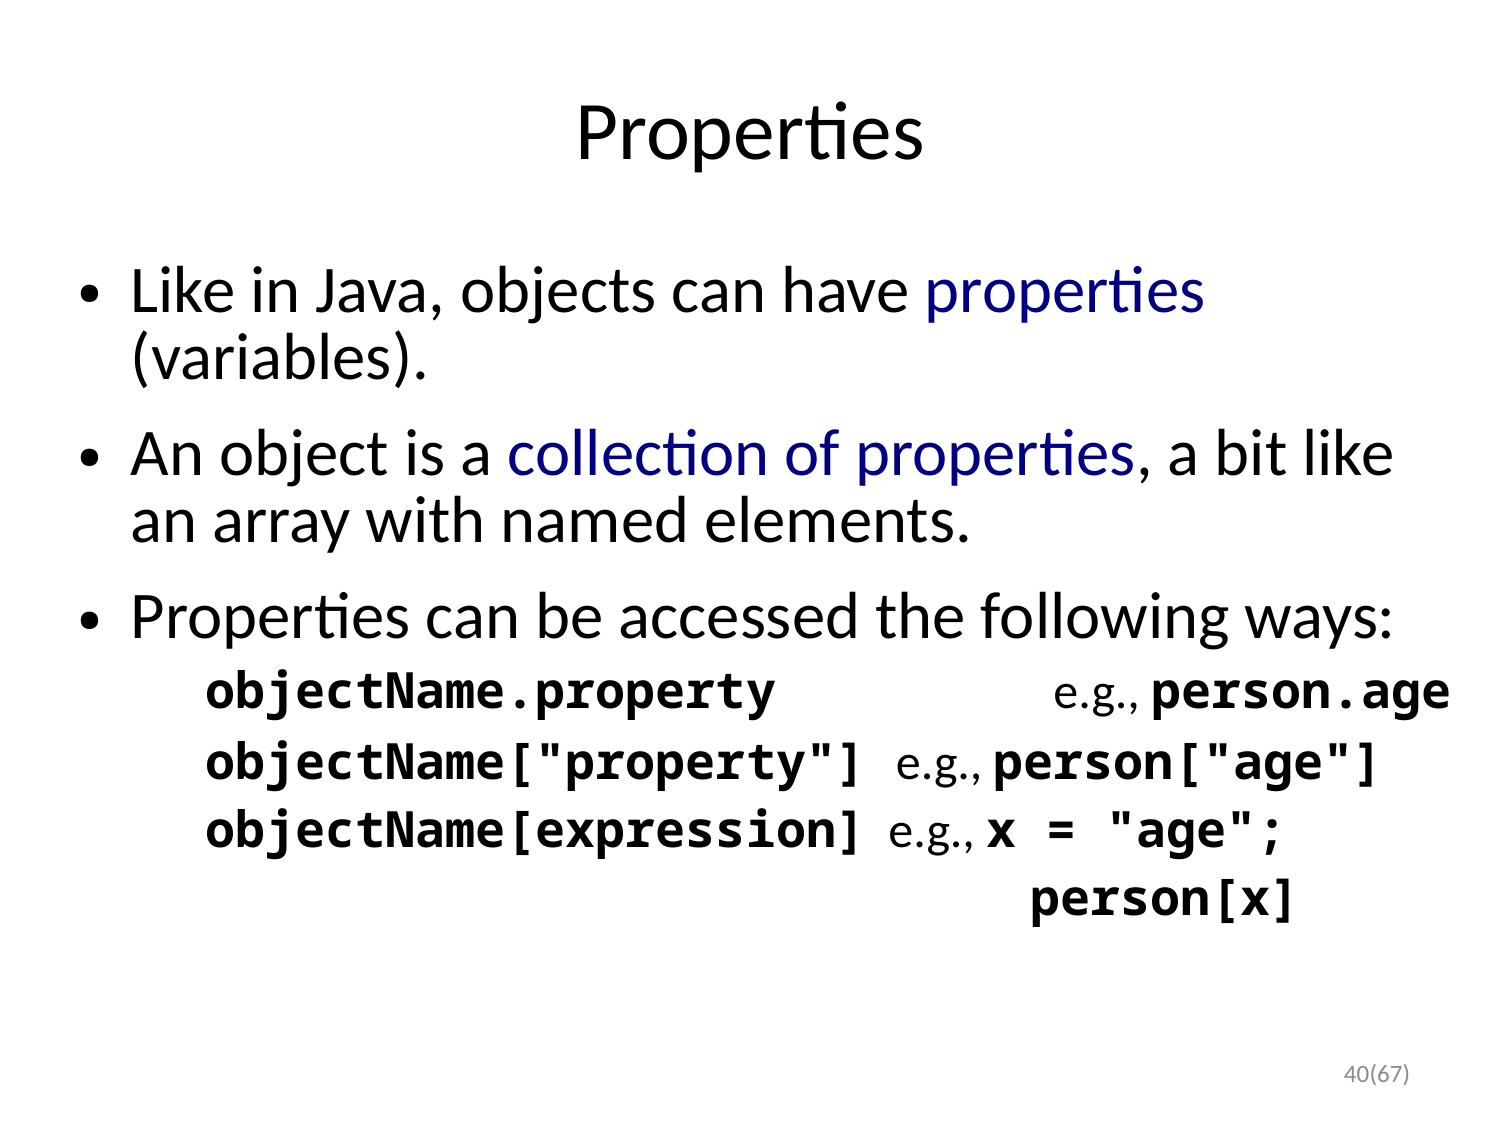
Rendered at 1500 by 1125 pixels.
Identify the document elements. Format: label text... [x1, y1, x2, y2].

list Like in Java, objects can have properties (variables). An object is a collection of properties, a bit like an array with named elements. Properties can be accessed the following ways: objectName.property e.g., person.age objectName["property"] e.g., person["age"] objectName[expression] e.g., x = "age"; person[x] [60, 262, 1456, 1005]
title Properties [75, 45, 1425, 233]
